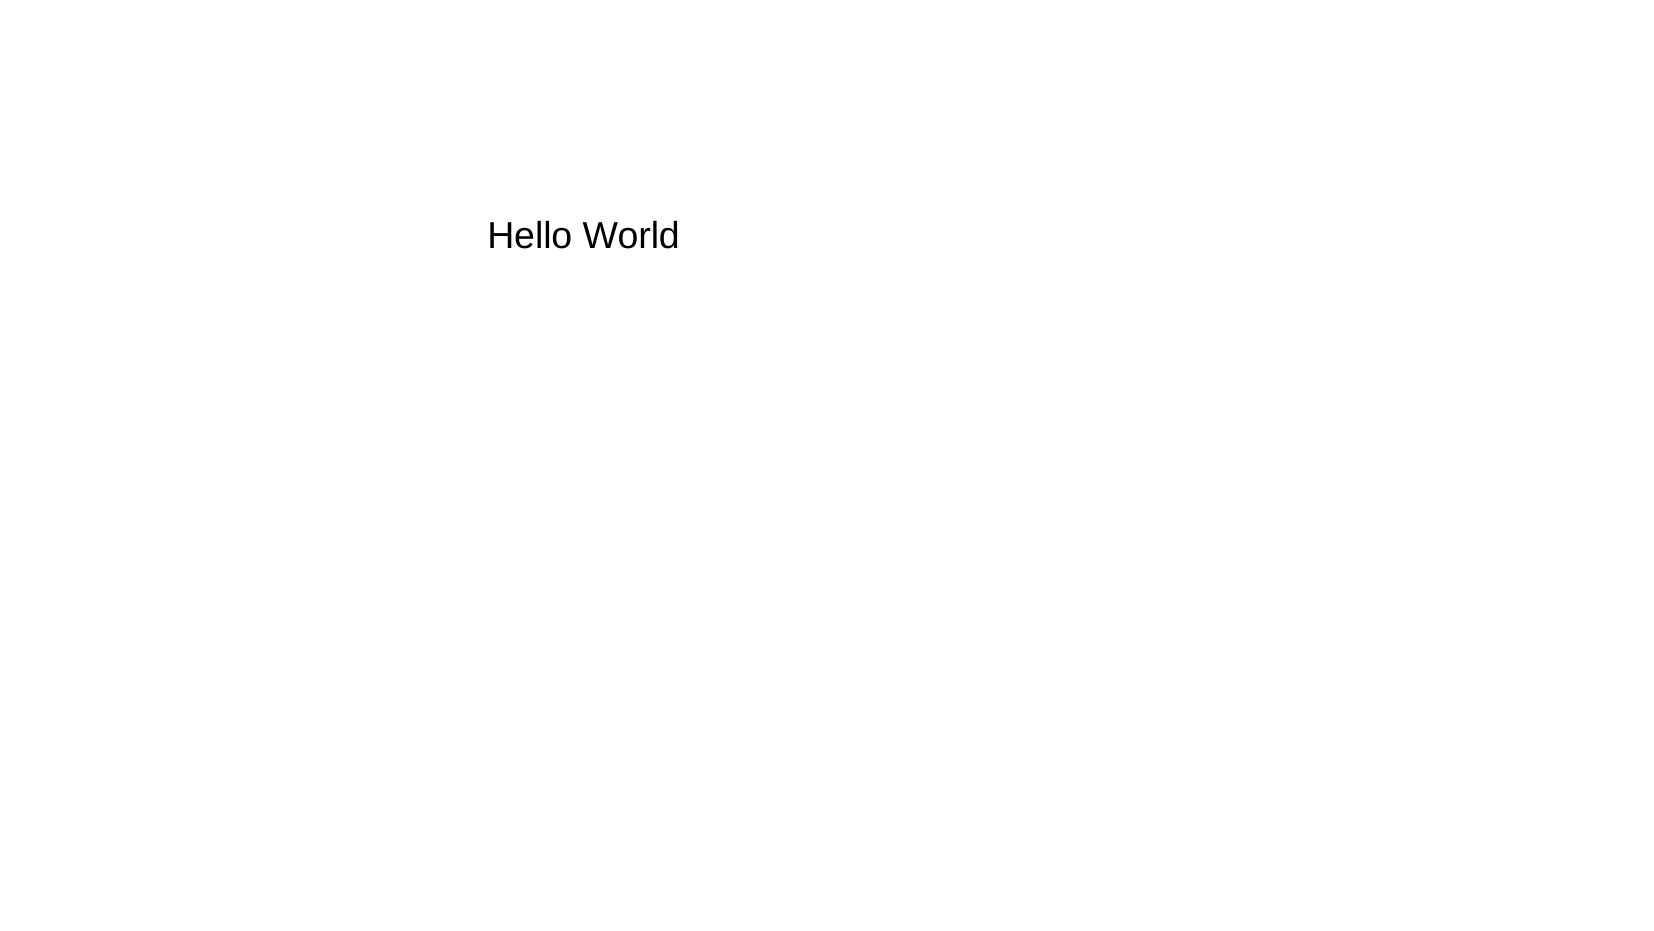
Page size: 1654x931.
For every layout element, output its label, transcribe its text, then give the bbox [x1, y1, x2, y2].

text_box Hello World [472, 206, 1329, 264]
